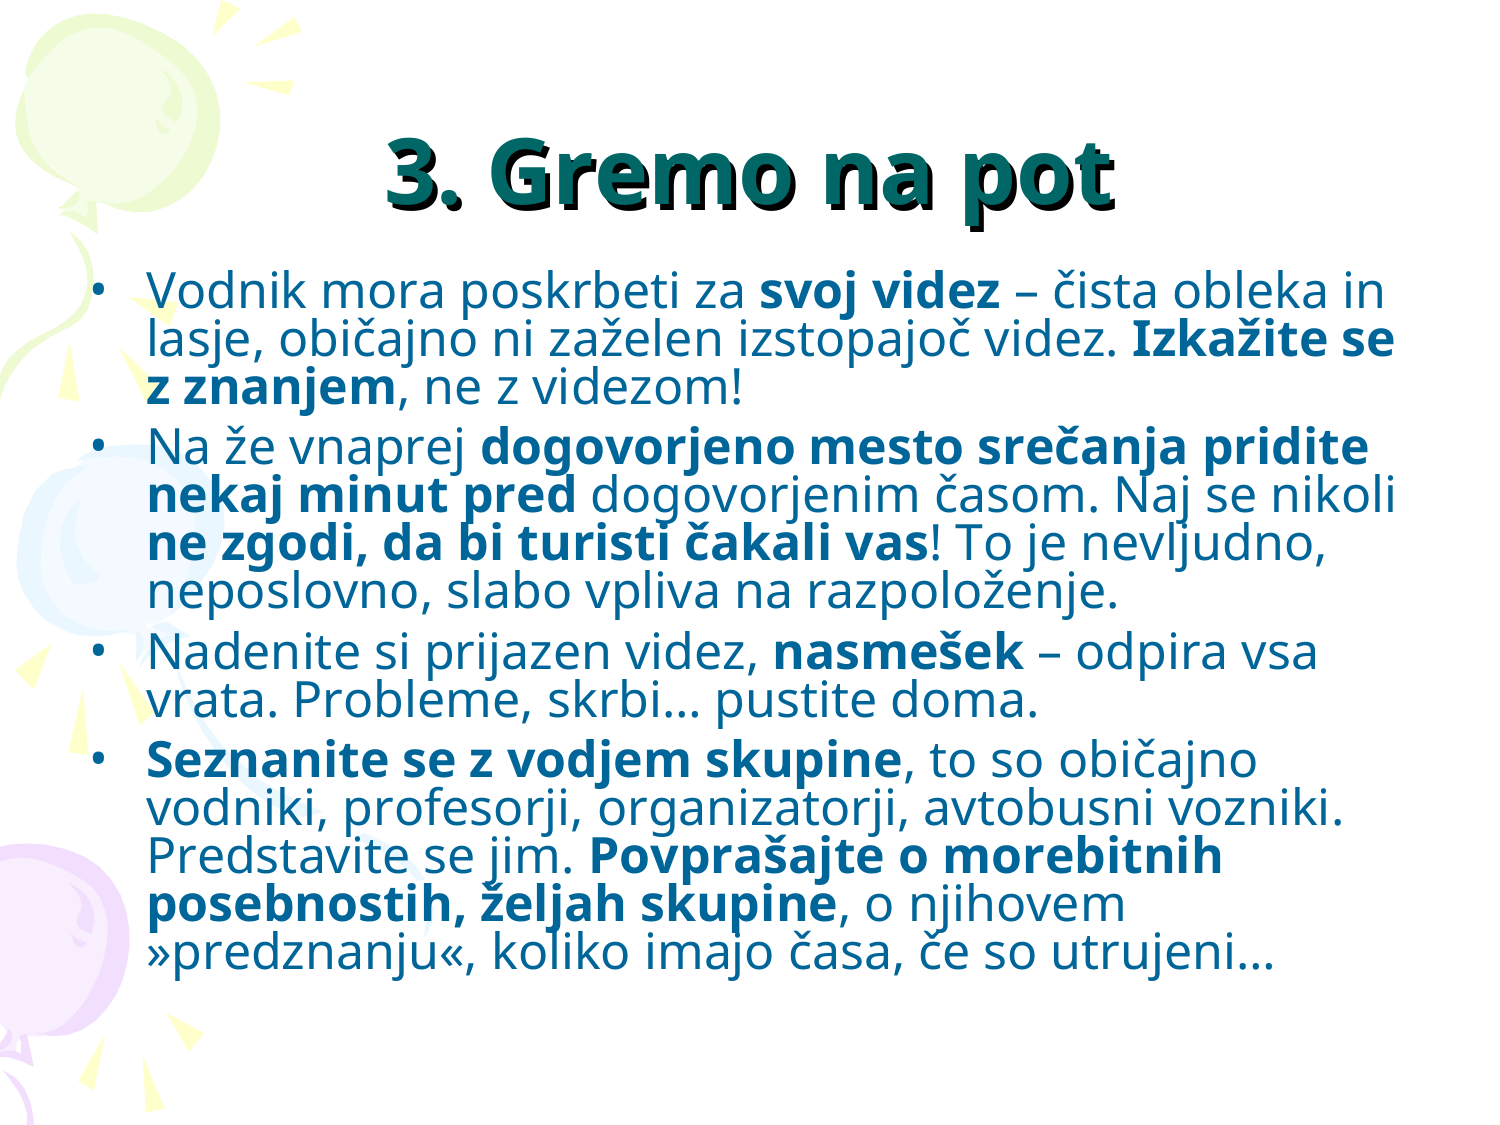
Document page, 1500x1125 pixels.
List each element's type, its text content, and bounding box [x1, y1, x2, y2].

title 3. Gremo na pot [72, 16, 1426, 233]
list Vodnik mora poskrbeti za svoj videz – čista obleka in lasje, običajno ni zaželen izstopajoč videz. Izkažite se z znanjem, ne z videzom! Na že vnaprej dogovorjeno mesto srečanja pridite nekaj minut pred dogovorjenim časom. Naj se nikoli ne zgodi, da bi turisti čakali vas! To je nevljudno, neposlovno, slabo vpliva na razpoloženje. Nadenite si prijazen videz, nasmešek – odpira vsa vrata. Probleme, skrbi… pustite doma. Seznanite se z vodjem skupine, to so običajno vodniki, profesorji, organizatorji, avtobusni vozniki. Predstavite se jim. Povprašajte o morebitnih posebnostih, željah skupine, o njihovem »predznanju«, koliko imajo časa, če so utrujeni… [75, 262, 1426, 994]
